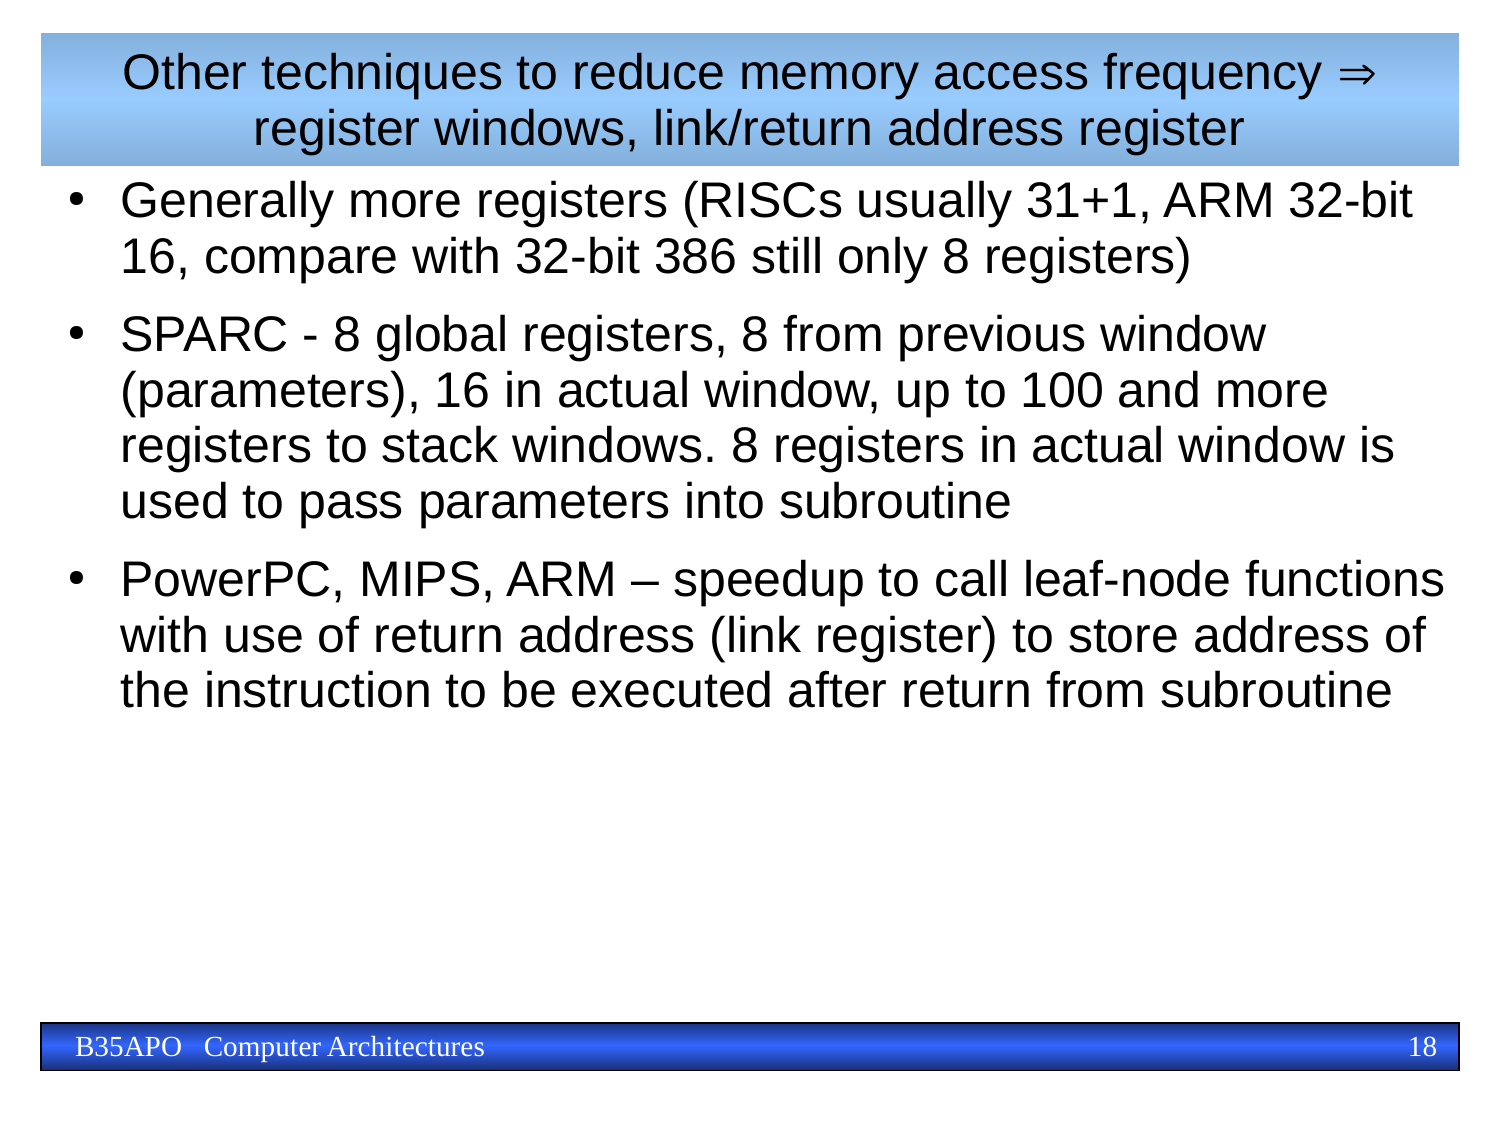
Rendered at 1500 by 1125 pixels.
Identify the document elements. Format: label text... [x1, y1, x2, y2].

list Generally more registers (RISCs usually 31+1, ARM 32-bit 16, compare with 32-bit 386 still only 8 registers) SPARC - 8 global registers, 8 from previous window (parameters), 16 in actual window, up to 100 and more registers to stack windows. 8 registers in actual window is used to pass parameters into subroutine PowerPC, MIPS, ARM – speedup to call leaf-node functions with use of return address (link register) to store address of the instruction to be executed after return from subroutine [49, 172, 1450, 1013]
title Other techniques to reduce memory access frequency ⇒ register windows, link/return address register [41, 33, 1459, 166]
